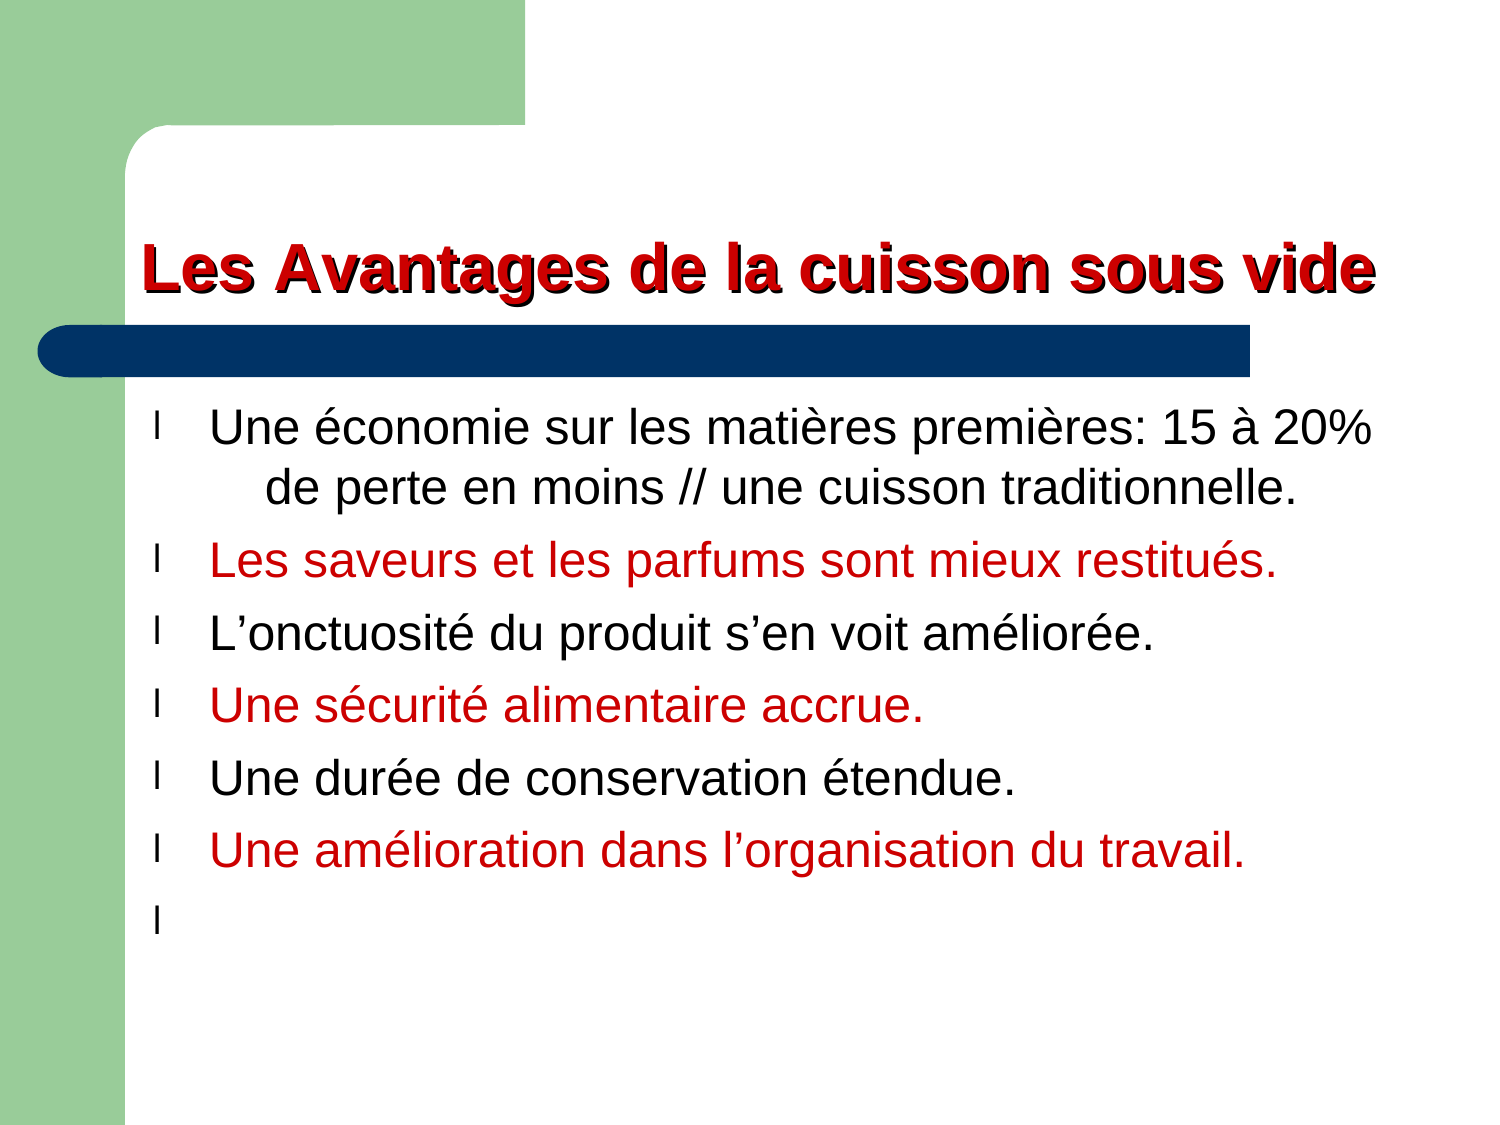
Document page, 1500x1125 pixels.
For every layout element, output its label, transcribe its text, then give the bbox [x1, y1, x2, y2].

list Une économie sur les matières premières: 15 à 20% de perte en moins // une cuisson traditionnelle. Les saveurs et les parfums sont mieux restitués. L’onctuosité du produit s’en voit améliorée. Une sécurité alimentaire accrue. Une durée de conservation étendue. Une amélioration dans l’organisation du travail. [137, 387, 1400, 999]
title Les Avantages de la cuisson sous vide [125, 125, 1426, 313]
